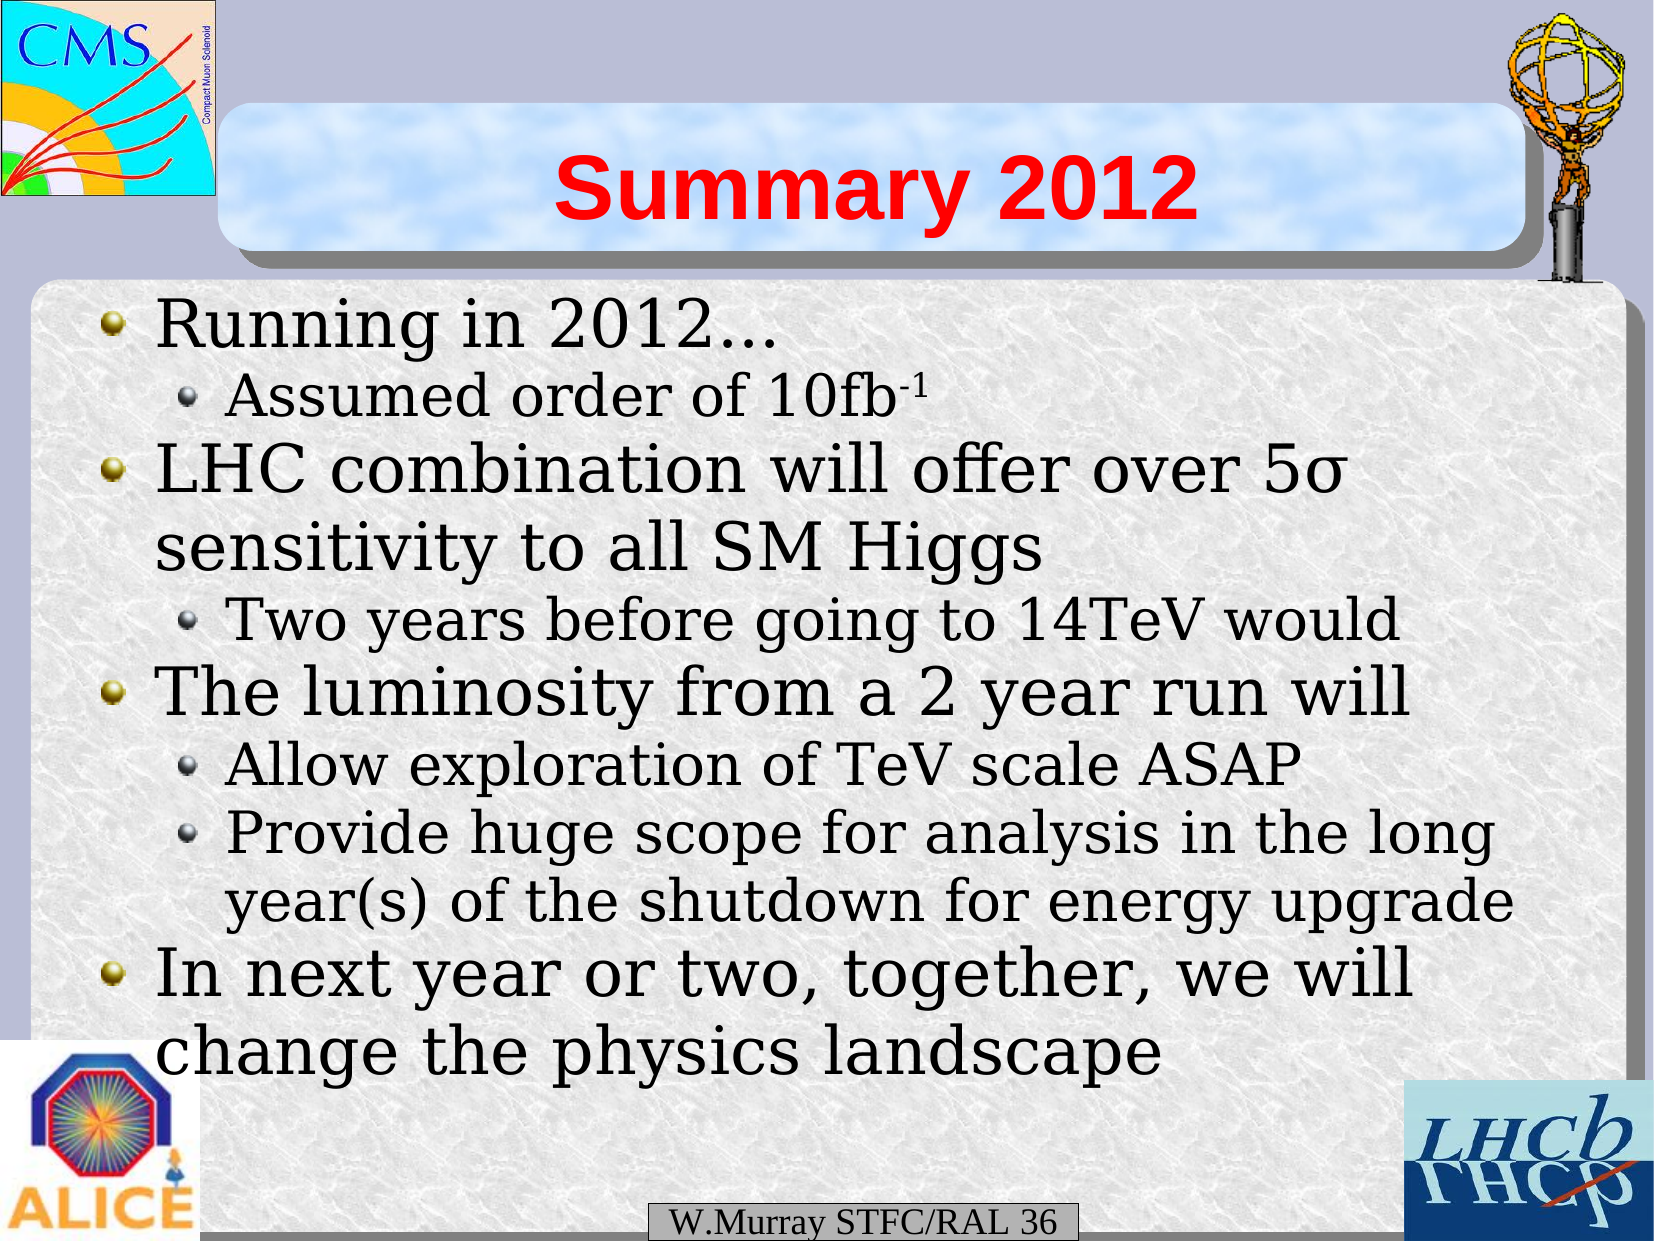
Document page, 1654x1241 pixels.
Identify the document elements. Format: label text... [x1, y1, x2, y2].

list Running in 2012... Assumed order of 10fb-1 LHC combination will offer over 5σ sensitivity to all SM Higgs Two years before going to 14TeV would The luminosity from a 2 year run will Allow exploration of TeV scale ASAP Provide huge scope for analysis in the long year(s) of the shutdown for energy upgrade In next year or two, together, we will change the physics landscape [83, 285, 1588, 1178]
picture [0, 0, 1654, 1241]
title Summary 2012 [244, 112, 1512, 263]
picture [0, 0, 216, 196]
